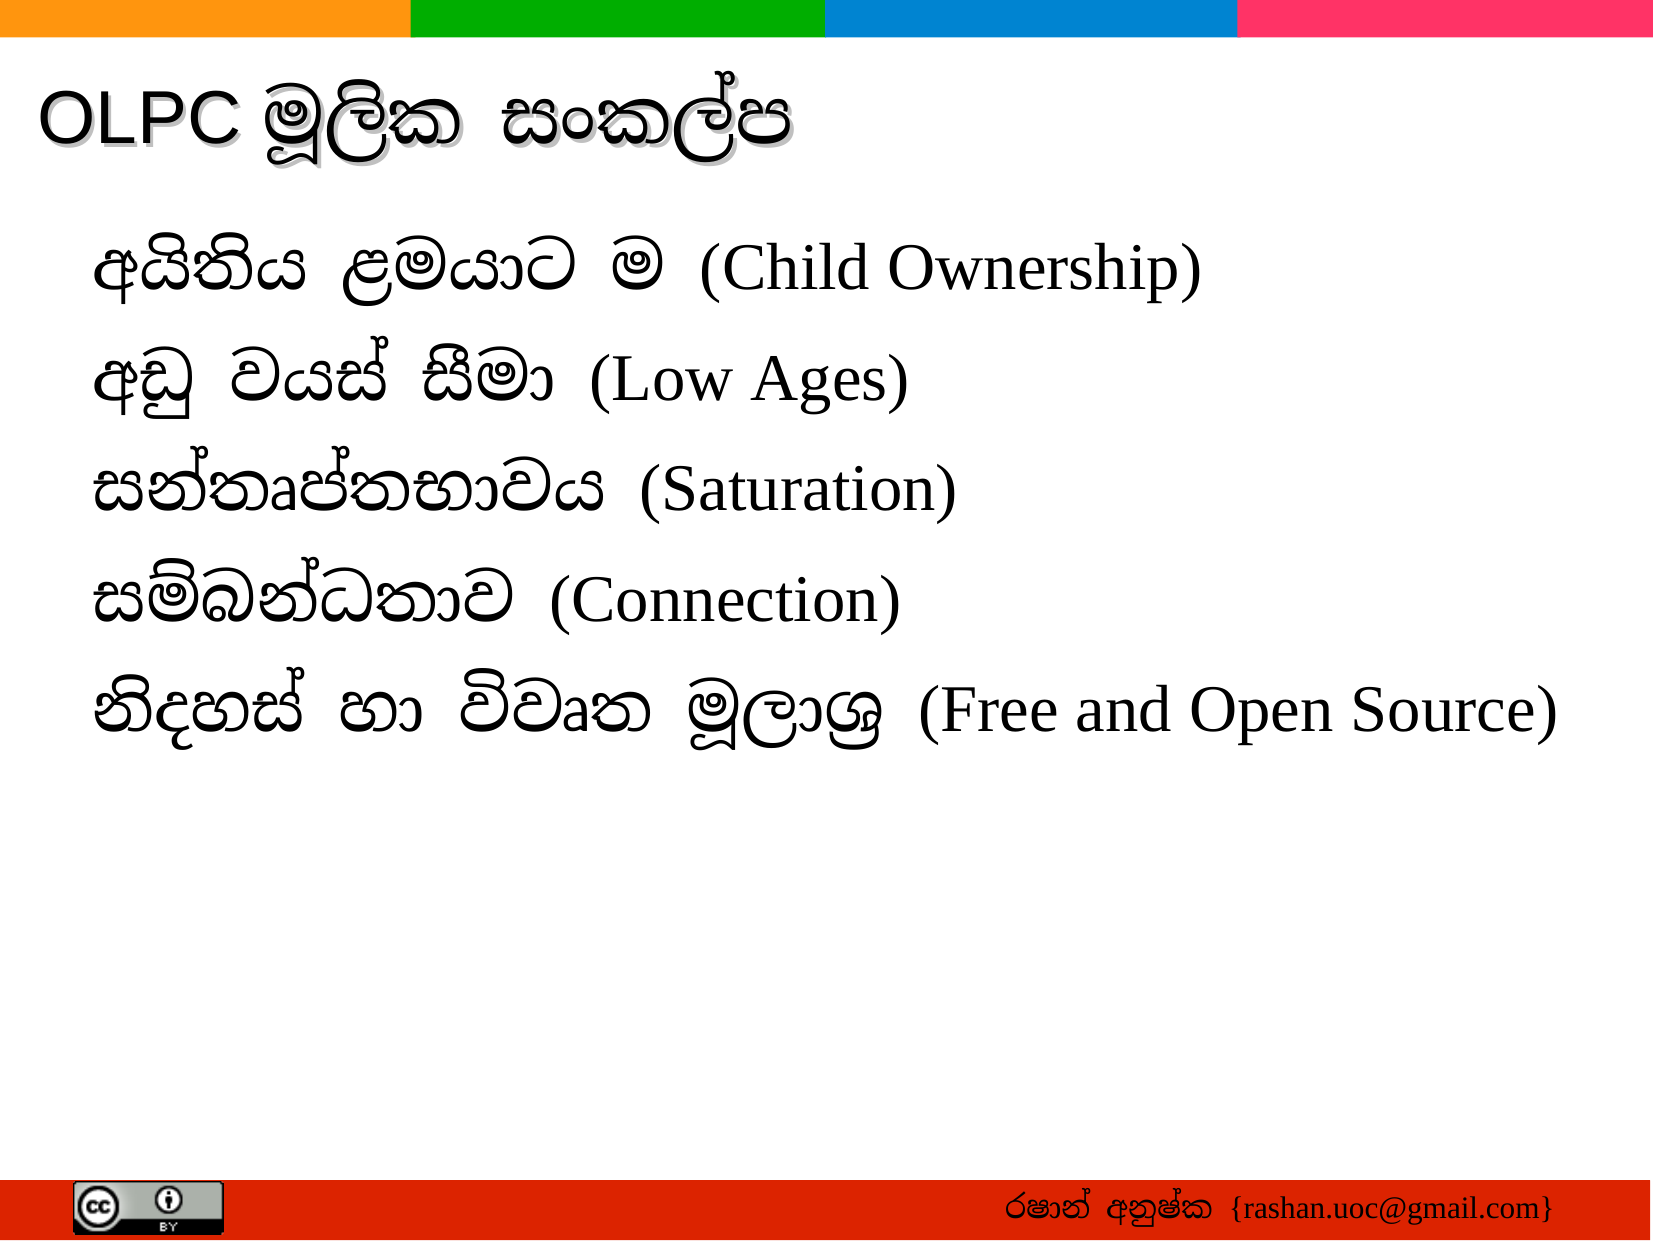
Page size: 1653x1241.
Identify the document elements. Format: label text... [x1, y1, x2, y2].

title OLPC මූලික සංකල්ප [37, 61, 1613, 171]
list අයිතිය ළමයාට ම (Child Ownership)‏ අඩු වයස් සීමා (Low Ages)‏ සන්තෘප්තභාවය (Saturation)‏ සම්බන්ධතාව (Connection)‏ නිදහස් හා විවෘත මූලාශ්‍ර (Free and Open Source)‏ [75, 225, 1576, 1127]
picture [73, 1181, 224, 1235]
